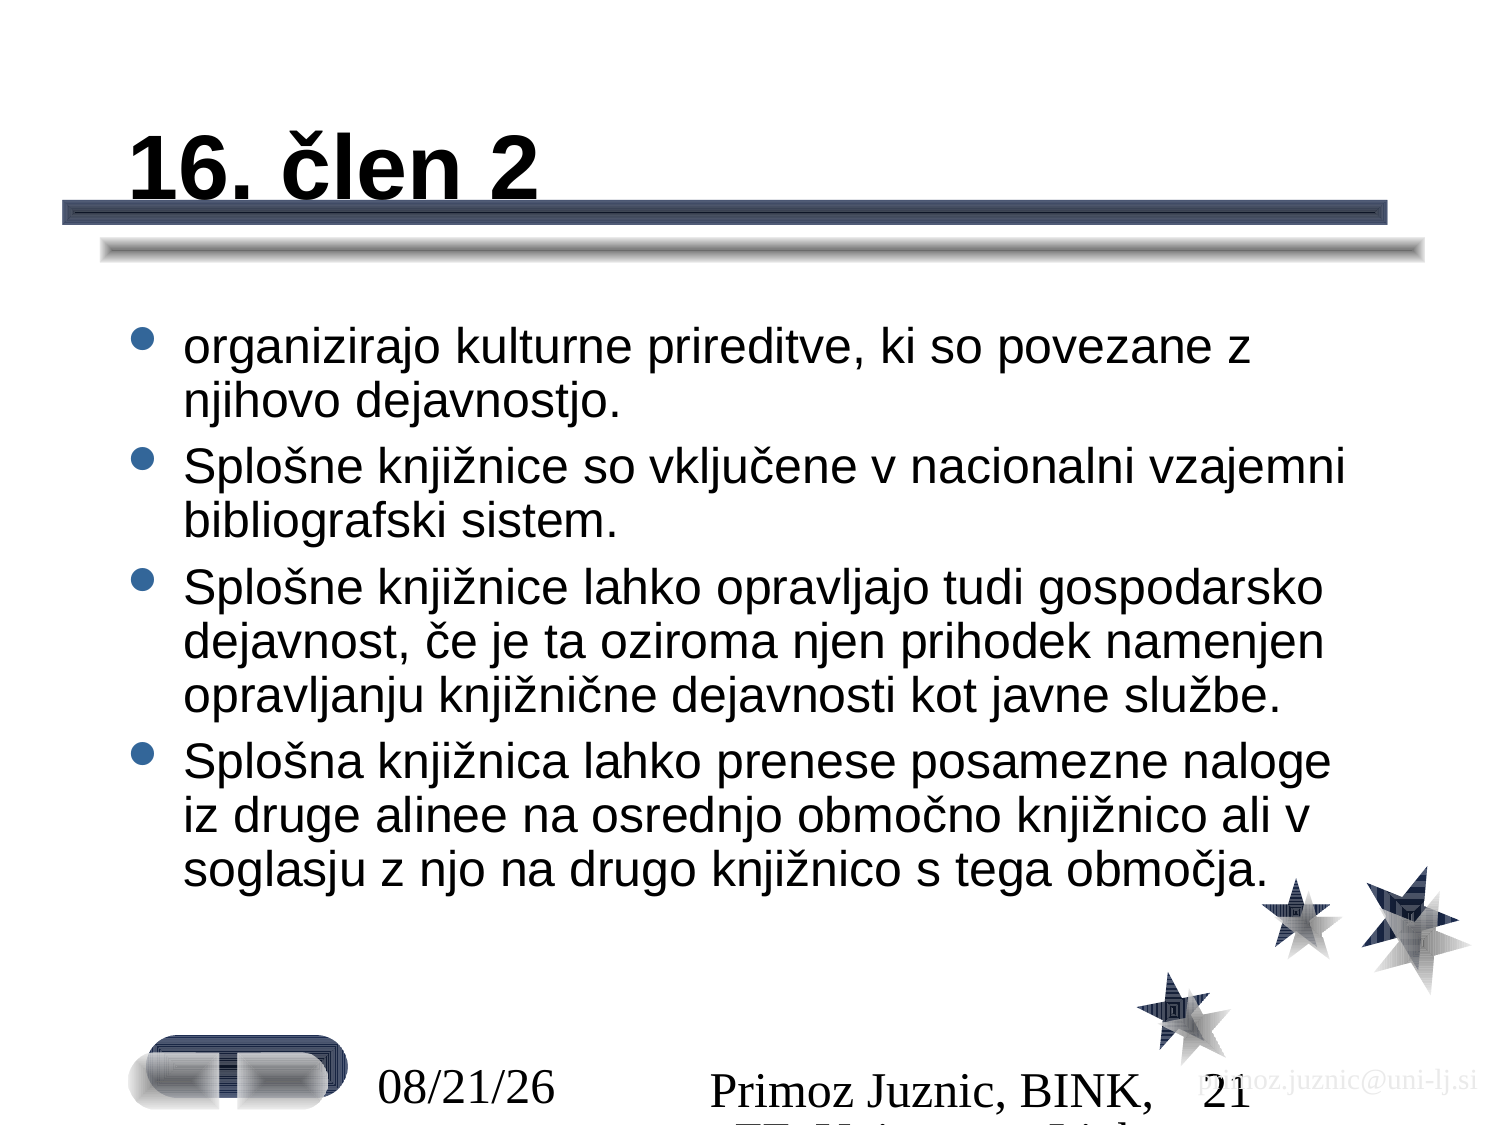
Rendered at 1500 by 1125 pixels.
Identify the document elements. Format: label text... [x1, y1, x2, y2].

list organizirajo kulturne prireditve, ki so povezane z njihovo dejavnostjo. Splošne knjižnice so vključene v nacionalni vzajemni bibliografski sistem. Splošne knjižnice lahko opravljajo tudi gospodarsko dejavnost, če je ta oziroma njen prihodek namenjen opravljanju knjižnične dejavnosti kot javne službe. Splošna knjižnica lahko prenese posamezne naloge iz druge alinee na osrednjo območno knjižnico ali v soglasju z njo na drugo knjižnico s tega območja. [112, 312, 1388, 988]
title 16. člen 2 [112, 37, 1388, 225]
